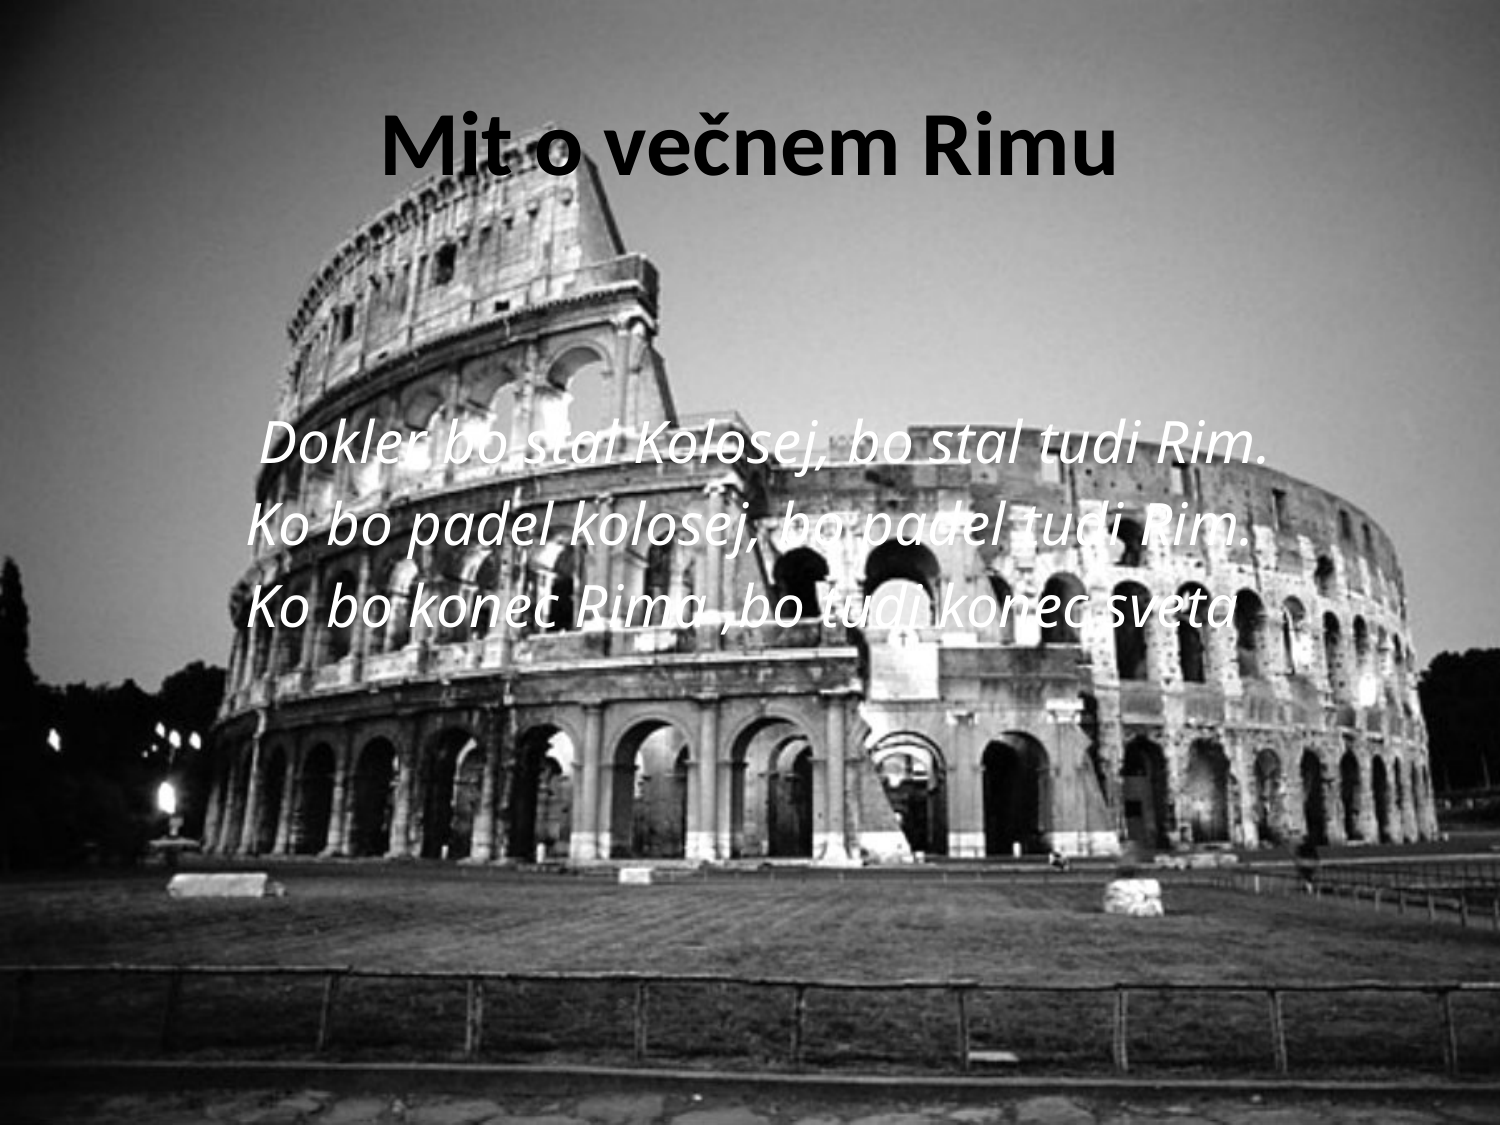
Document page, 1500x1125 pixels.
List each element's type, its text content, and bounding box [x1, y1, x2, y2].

picture [0, 0, 1500, 1125]
list Dokler bo stal Kolosej, bo stal tudi Rim. Ko bo padel kolosej, bo padel tudi Rim. Ko bo konec Rima ,bo tudi konec sveta [230, 397, 1319, 709]
title Mit o večnem Rimu [75, 45, 1425, 233]
